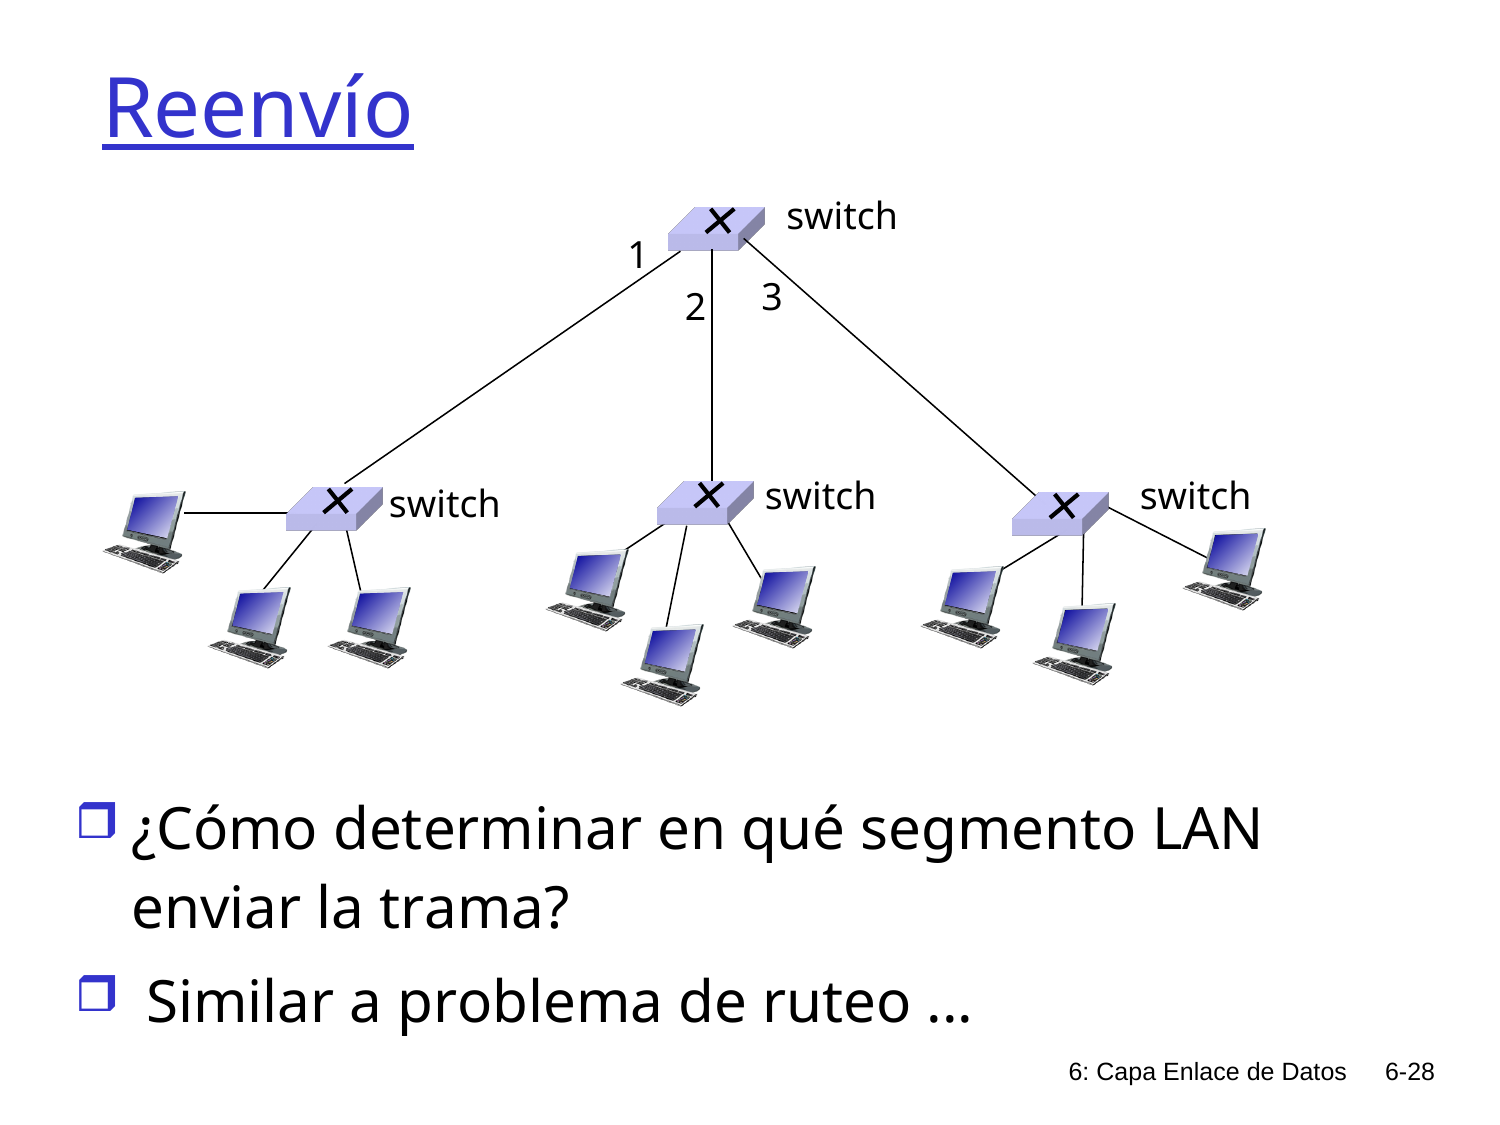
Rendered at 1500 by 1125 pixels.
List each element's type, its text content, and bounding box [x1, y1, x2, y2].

picture [82, 487, 188, 580]
text_box 1 [612, 222, 664, 284]
text_box switch [771, 184, 914, 246]
text_box [644, 629, 697, 672]
text_box [657, 481, 753, 525]
picture [900, 562, 1006, 655]
text_box [713, 207, 731, 217]
text_box [331, 487, 349, 497]
text_box 2 [670, 275, 722, 337]
title Reenvío [87, 23, 1363, 188]
text_box [352, 592, 404, 635]
picture [1012, 599, 1118, 692]
text_box [127, 496, 179, 539]
text_box [668, 207, 764, 250]
text_box switch [1125, 464, 1270, 526]
text_box [1012, 492, 1109, 536]
text_box [286, 487, 382, 531]
text_box [1057, 608, 1109, 651]
text_box [757, 571, 809, 614]
text_box [569, 554, 622, 597]
picture [525, 545, 706, 713]
text_box 3 [746, 265, 798, 326]
text_box switch [750, 464, 895, 526]
text_box [232, 592, 284, 635]
list ¿Cómo determinar en qué segmento LAN enviar la trama? Similar a problema de ruteo ... [75, 787, 1388, 1013]
text_box switch [374, 472, 520, 533]
picture [307, 583, 413, 676]
text_box [702, 481, 721, 491]
text_box [944, 571, 997, 614]
text_box [1057, 492, 1076, 502]
picture [712, 562, 818, 655]
picture [1162, 524, 1268, 617]
picture [187, 583, 293, 676]
text_box [1207, 533, 1259, 576]
